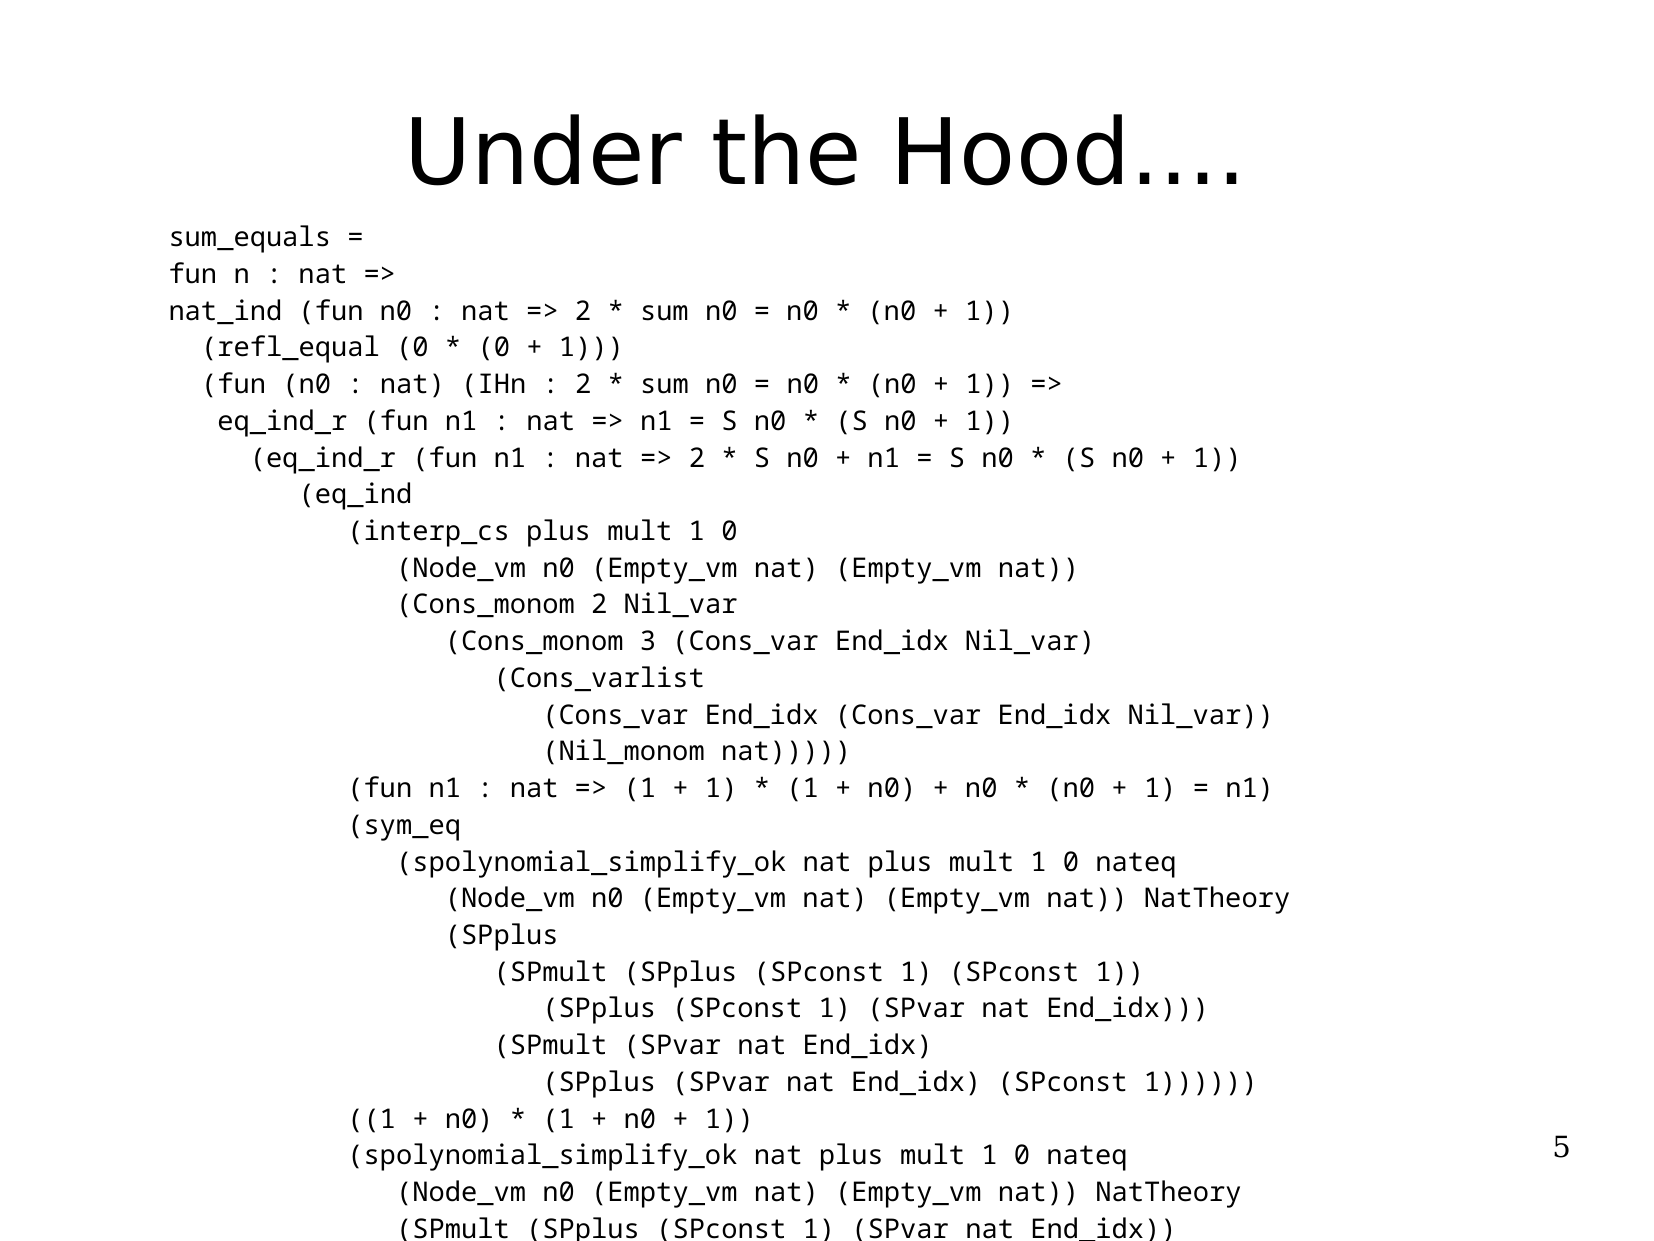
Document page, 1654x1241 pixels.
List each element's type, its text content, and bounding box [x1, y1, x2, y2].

text_box sum_equals = fun n : nat => nat_ind (fun n0 : nat => 2 * sum n0 = n0 * (n0 + 1)) (refl_equal (0 * (0 + 1))) (fun (n0 : nat) (IHn : 2 * sum n0 = n0 * (n0 + 1)) => eq_ind_r (fun n1 : nat => n1 = S n0 * (S n0 + 1)) (eq_ind_r (fun n1 : nat => 2 * S n0 + n1 = S n0 * (S n0 + 1)) (eq_ind (interp_cs plus mult 1 0 (Node_vm n0 (Empty_vm nat) (Empty_vm nat)) (Cons_monom 2 Nil_var (Cons_monom 3 (Cons_var End_idx Nil_var) (Cons_varlist (Cons_var End_idx (Cons_var End_idx Nil_var)) (Nil_monom nat))))) (fun n1 : nat => (1 + 1) * (1 + n0) + n0 * (n0 + 1) = n1) (sym_eq (spolynomial_simplify_ok nat plus mult 1 0 nateq (Node_vm n0 (Empty_vm nat) (Empty_vm nat)) NatTheory (SPplus (SPmult (SPplus (SPconst 1) (SPconst 1)) (SPplus (SPconst 1) (SPvar nat End_idx))) (SPmult (SPvar nat End_idx) (SPplus (SPvar nat End_idx) (SPconst 1)))))) ((1 + n0) * (1 + n0 + 1)) (spolynomial_simplify_ok nat plus mult 1 0 nateq (Node_vm n0 (Empty_vm nat) (Empty_vm nat)) NatTheory (SPmult (SPplus (SPconst 1) (SPvar nat End_idx)) (SPplus (SPplus (SPconst 1) (SPvar nat End_idx)) (SPconst 1))))) IHn) (mult_plus_distr_l 2 (S n0) (sum n0))) n [153, 210, 1500, 1172]
text_box [610, 480, 688, 540]
title Under the Hood.... [82, 49, 1571, 257]
